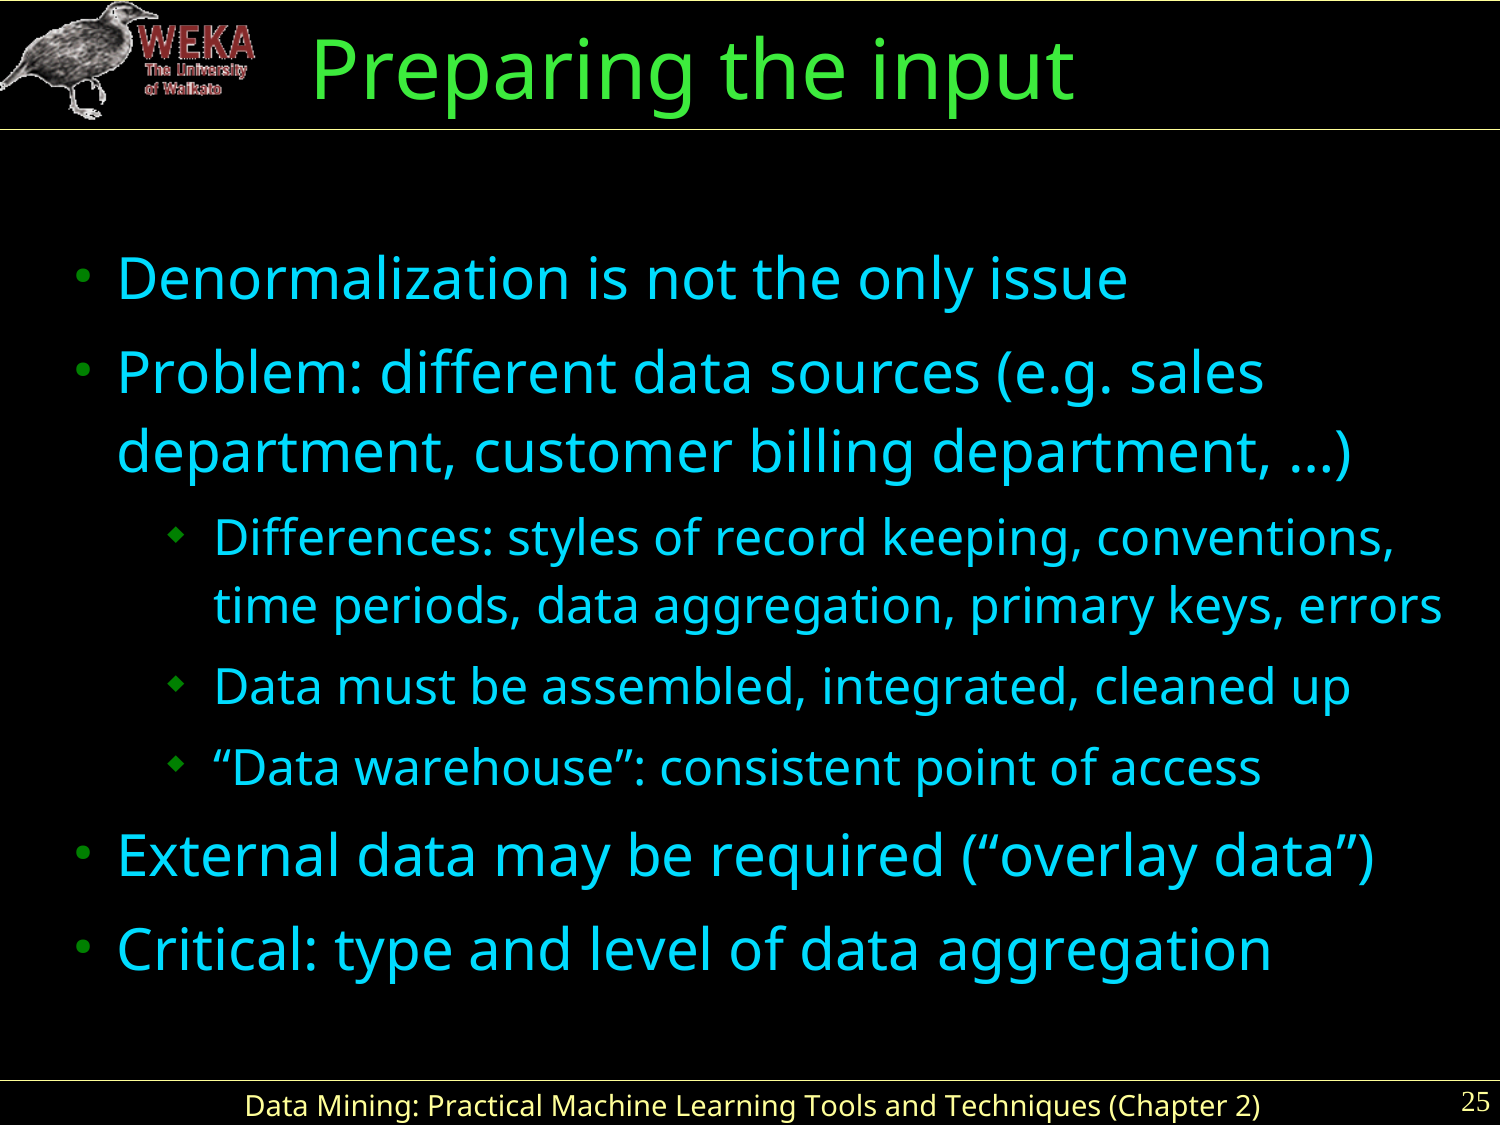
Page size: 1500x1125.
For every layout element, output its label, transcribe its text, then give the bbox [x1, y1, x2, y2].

text_box Denormalization is not the only issue Problem: different data sources (e.g. sales department, customer billing department, …) Differences: styles of record keeping, conventions, time periods, data aggregation, primary keys, errors Data must be assembled, integrated, cleaned up “Data warehouse”: consistent point of access External data may be required (“overlay data”) Critical: type and level of data aggregation [59, 229, 1477, 905]
title Preparing the input [295, 0, 1500, 148]
picture [0, 1, 266, 129]
